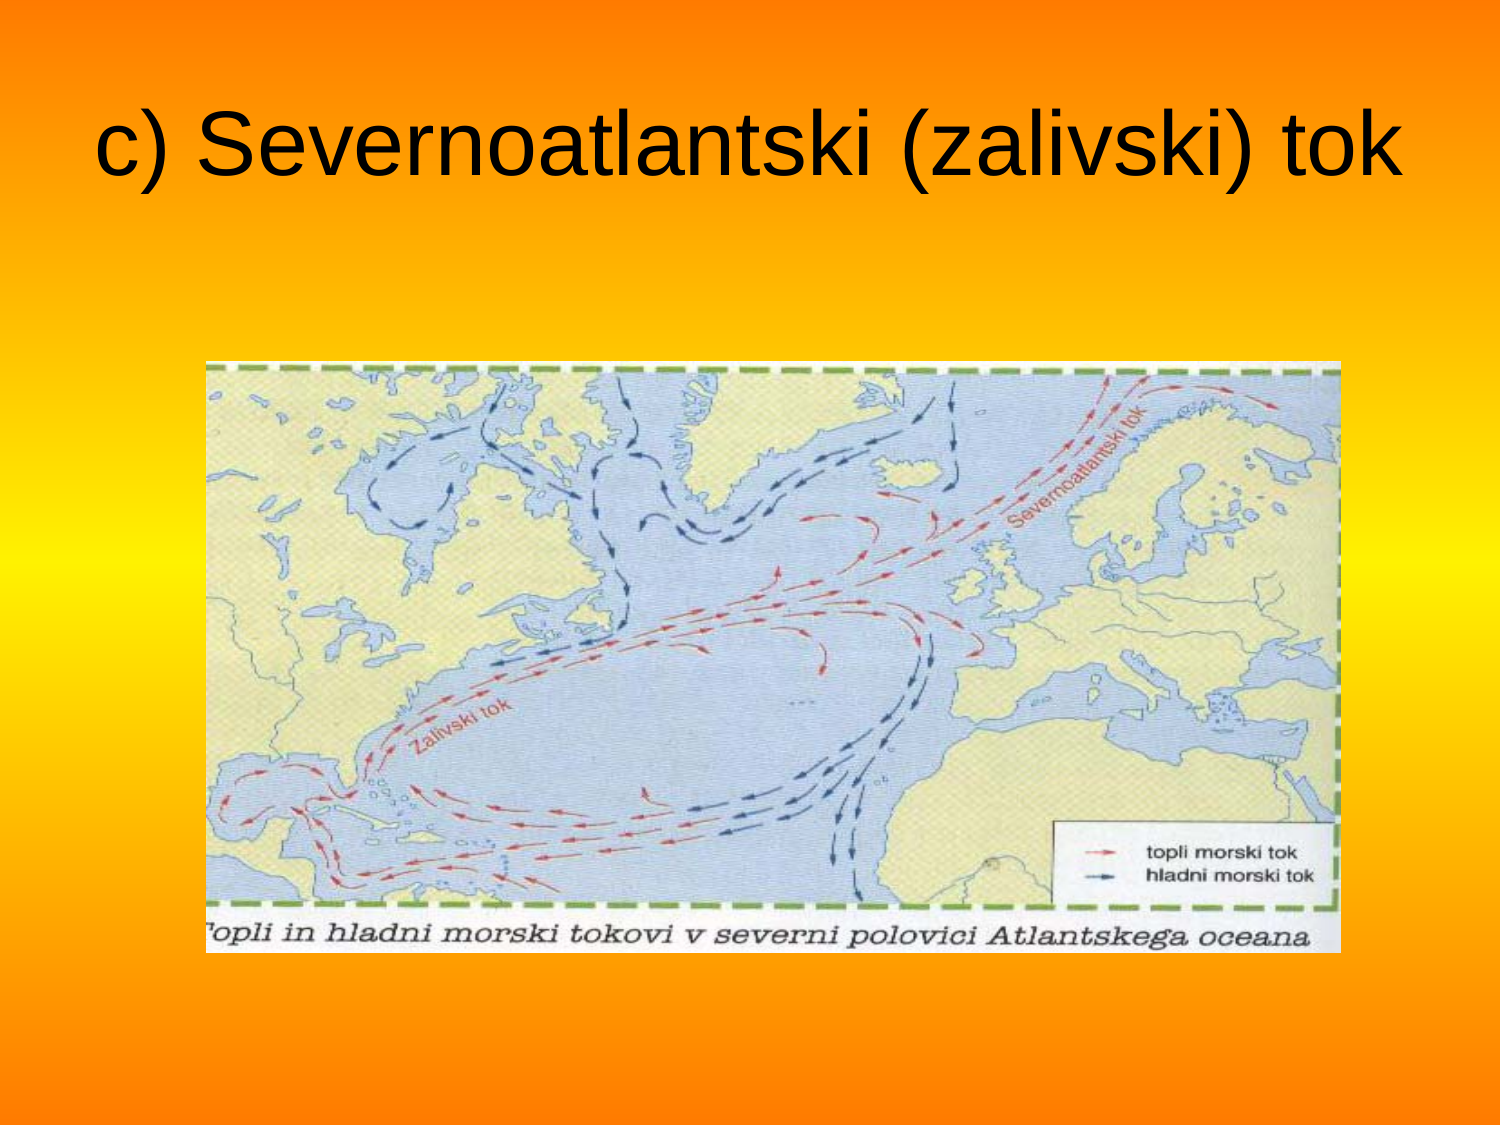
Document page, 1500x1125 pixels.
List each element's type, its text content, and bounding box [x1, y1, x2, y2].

picture [206, 361, 1341, 953]
title c) Severnoatlantski (zalivski) tok [75, 45, 1425, 233]
